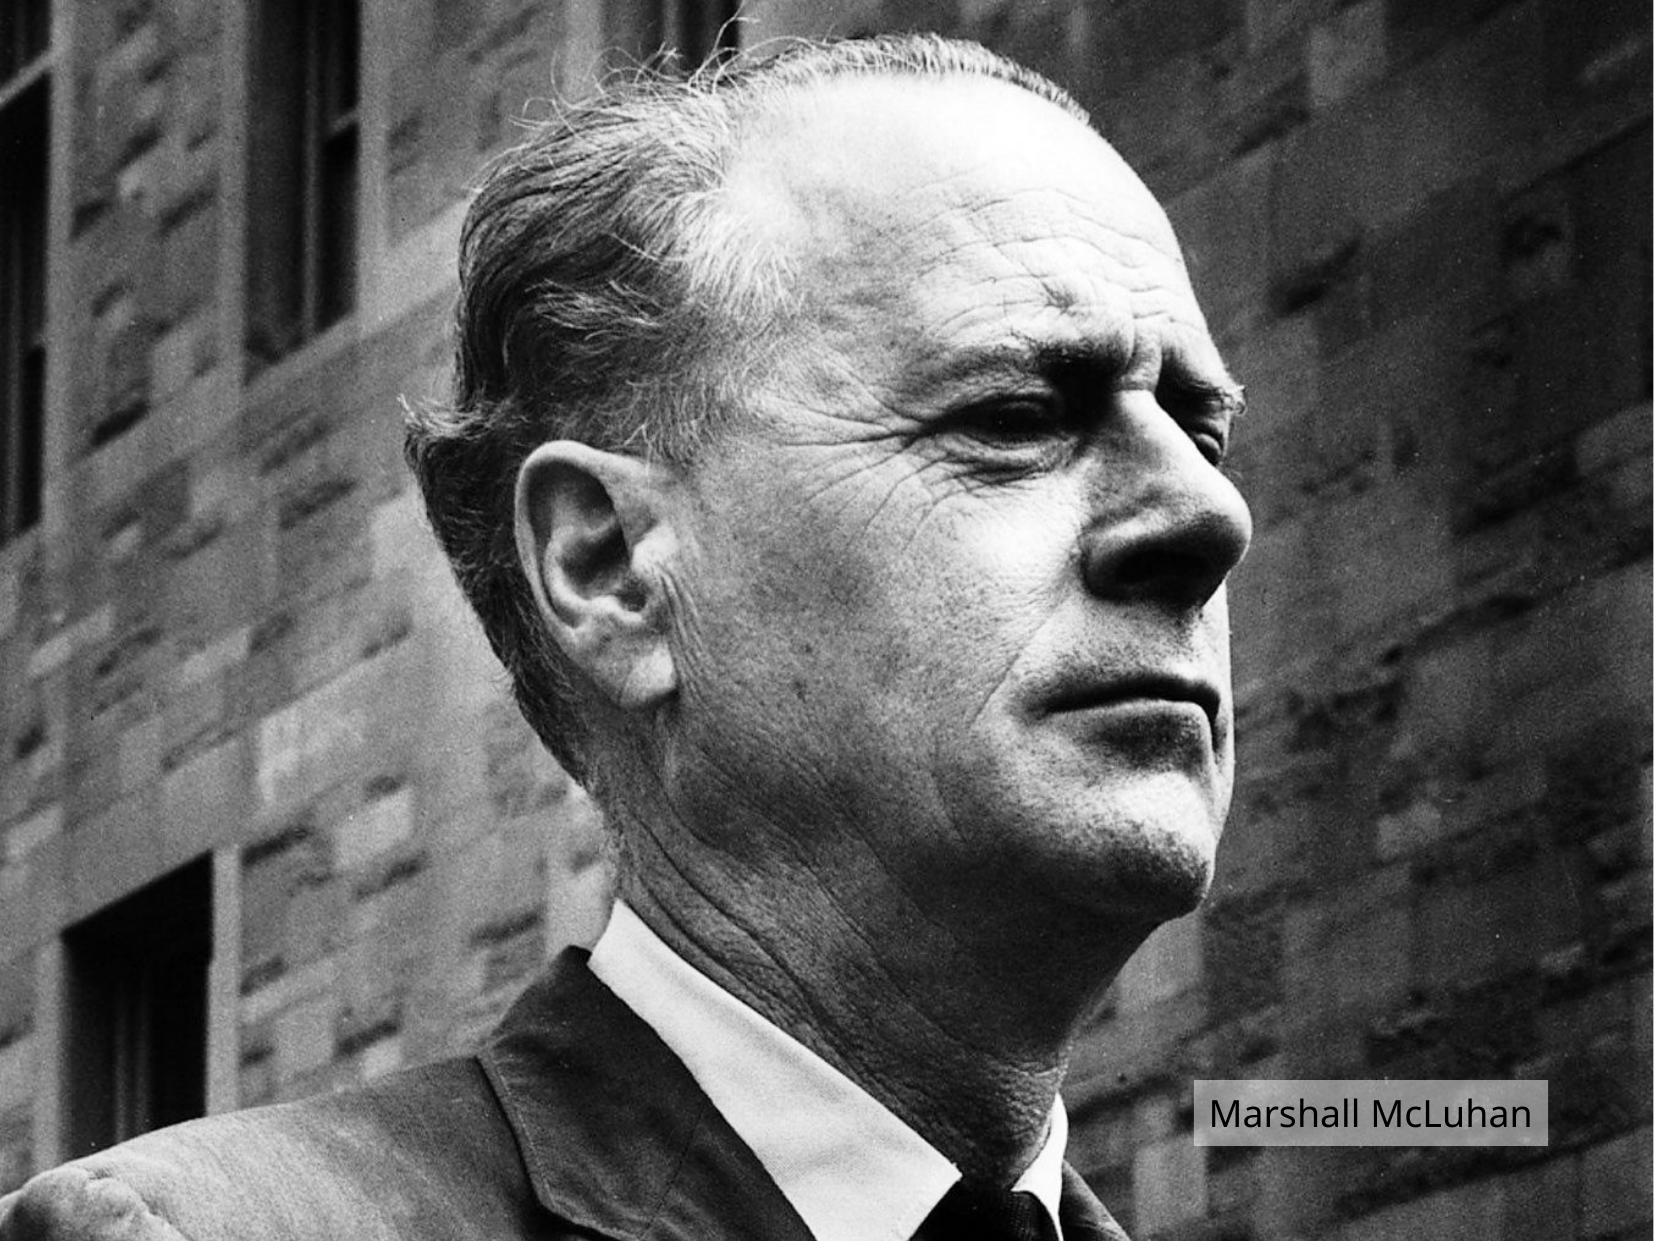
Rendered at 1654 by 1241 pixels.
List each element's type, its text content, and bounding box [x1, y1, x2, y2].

picture [0, 0, 1654, 1241]
text_box Marshall McLuhan [1193, 1080, 1537, 1137]
